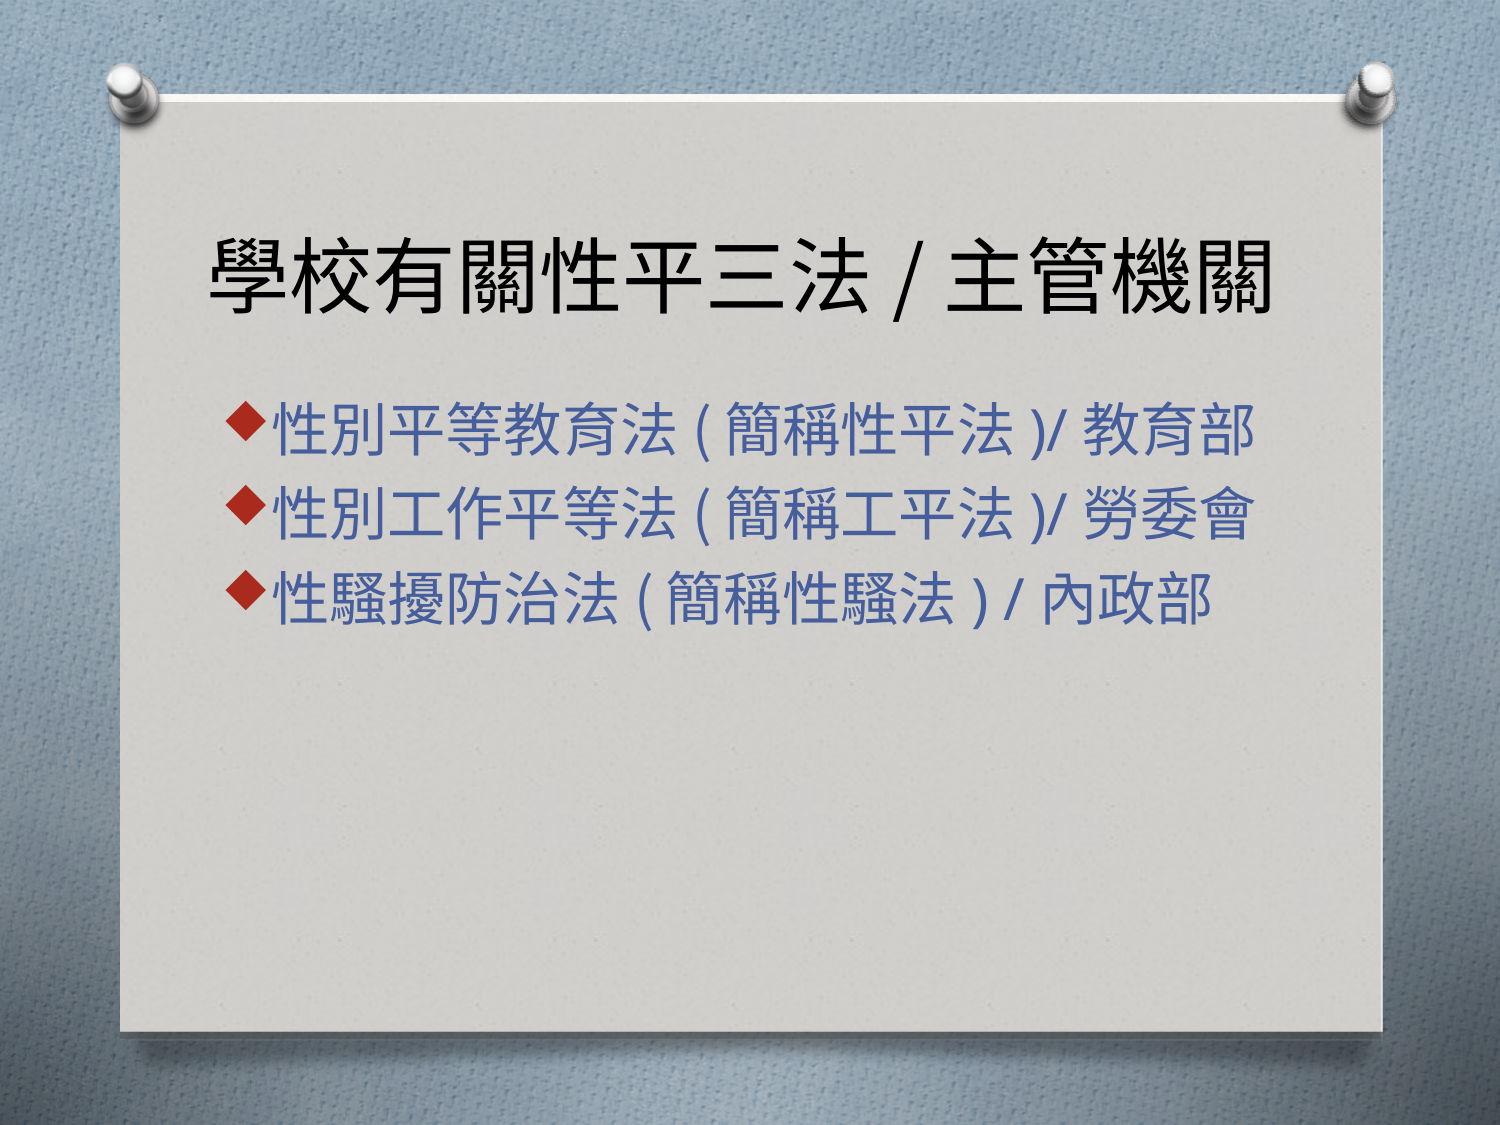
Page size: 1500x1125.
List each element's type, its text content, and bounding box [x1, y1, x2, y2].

picture [0, 0, 1500, 1125]
list 性別平等教育法(簡稱性平法)/教育部 性別工作平等法(簡稱工平法)/勞委會 性騷擾防治法(簡稱性騷法) /內政部 [206, 385, 1294, 669]
title 學校有關性平三法/主管機關 [179, 134, 1323, 332]
